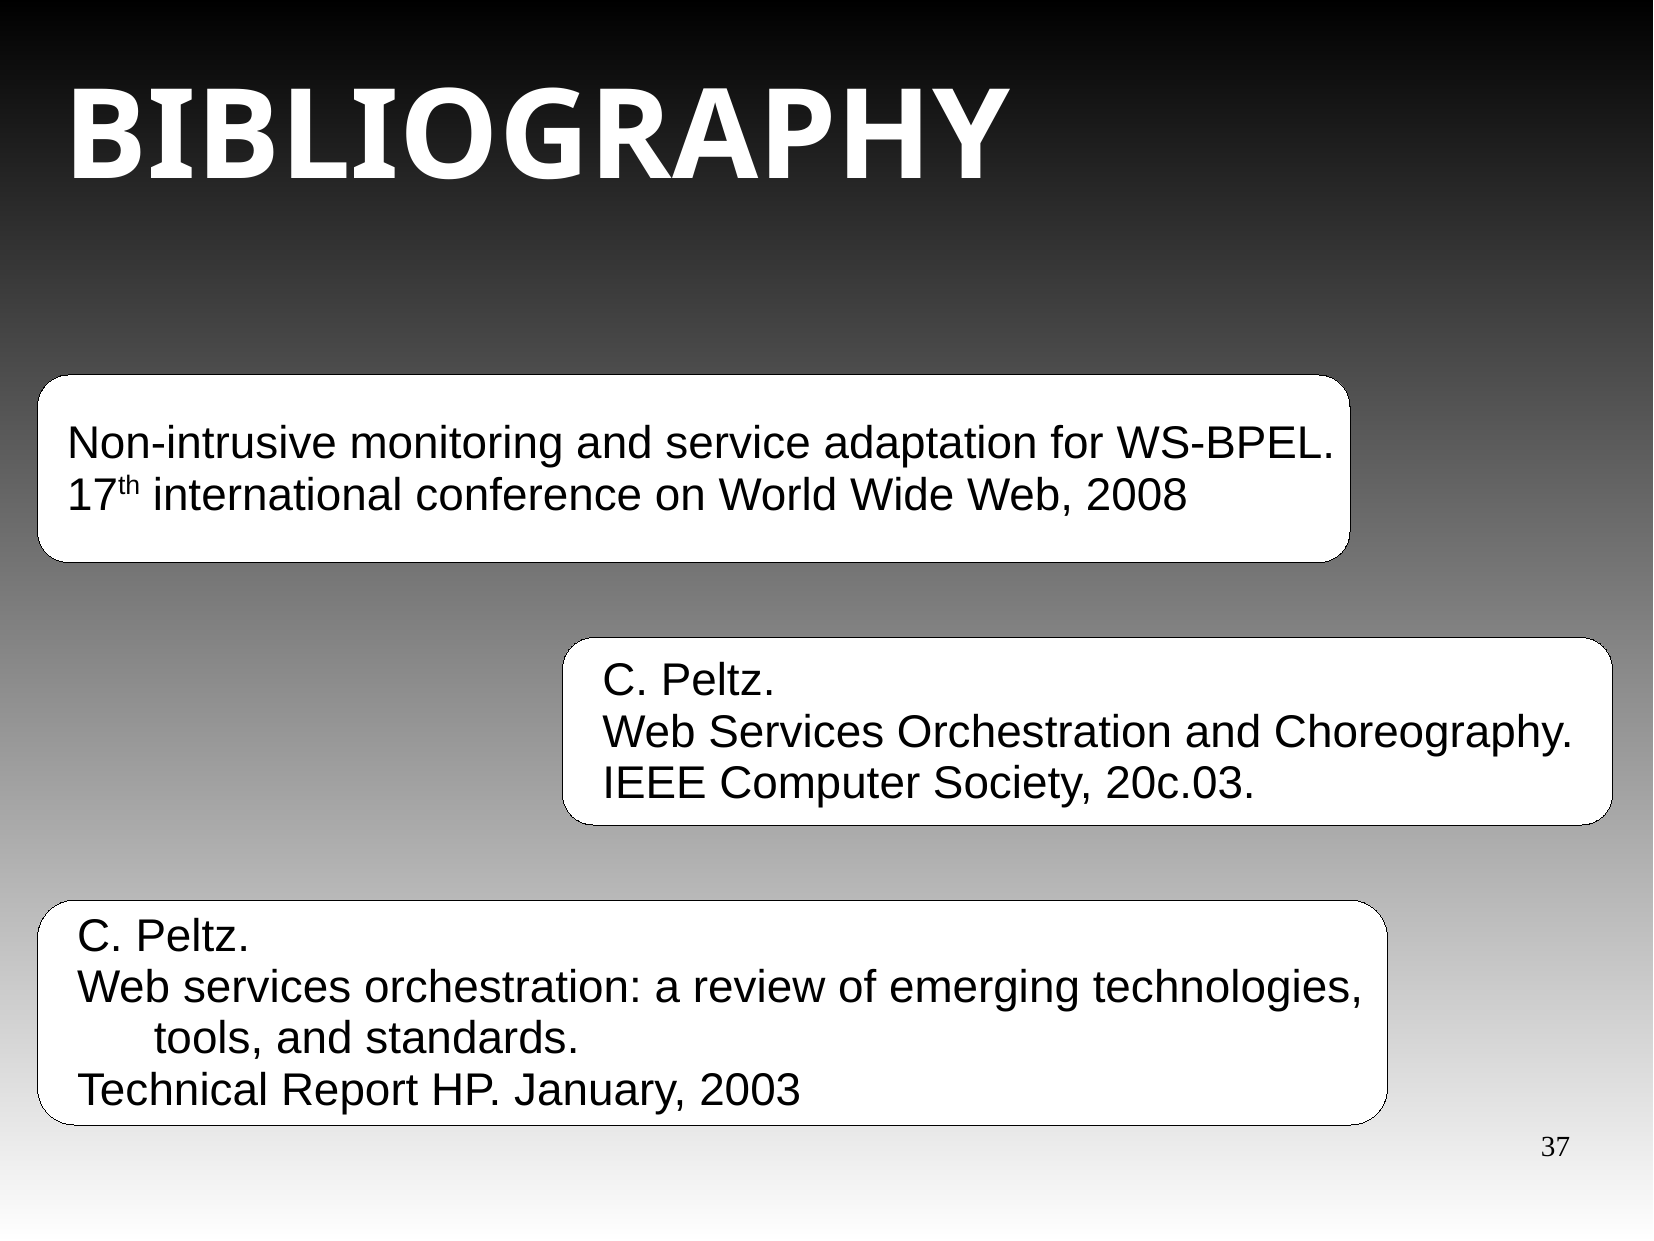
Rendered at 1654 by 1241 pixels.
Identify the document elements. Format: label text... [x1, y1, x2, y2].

text_box C. Peltz. Web services orchestration: a review of emerging technologies, tools, and standards. Technical Report HP. January, 2003 [37, 900, 1388, 1126]
text_box BIBLIOGRAPHY [48, 37, 1163, 258]
text_box C. Peltz. Web Services Orchestration and Choreography. IEEE Computer Society, 20c.03. [562, 637, 1613, 826]
text_box Non-intrusive monitoring and service adaptation for WS-BPEL. 17th international conference on World Wide Web, 2008 [37, 374, 1351, 563]
